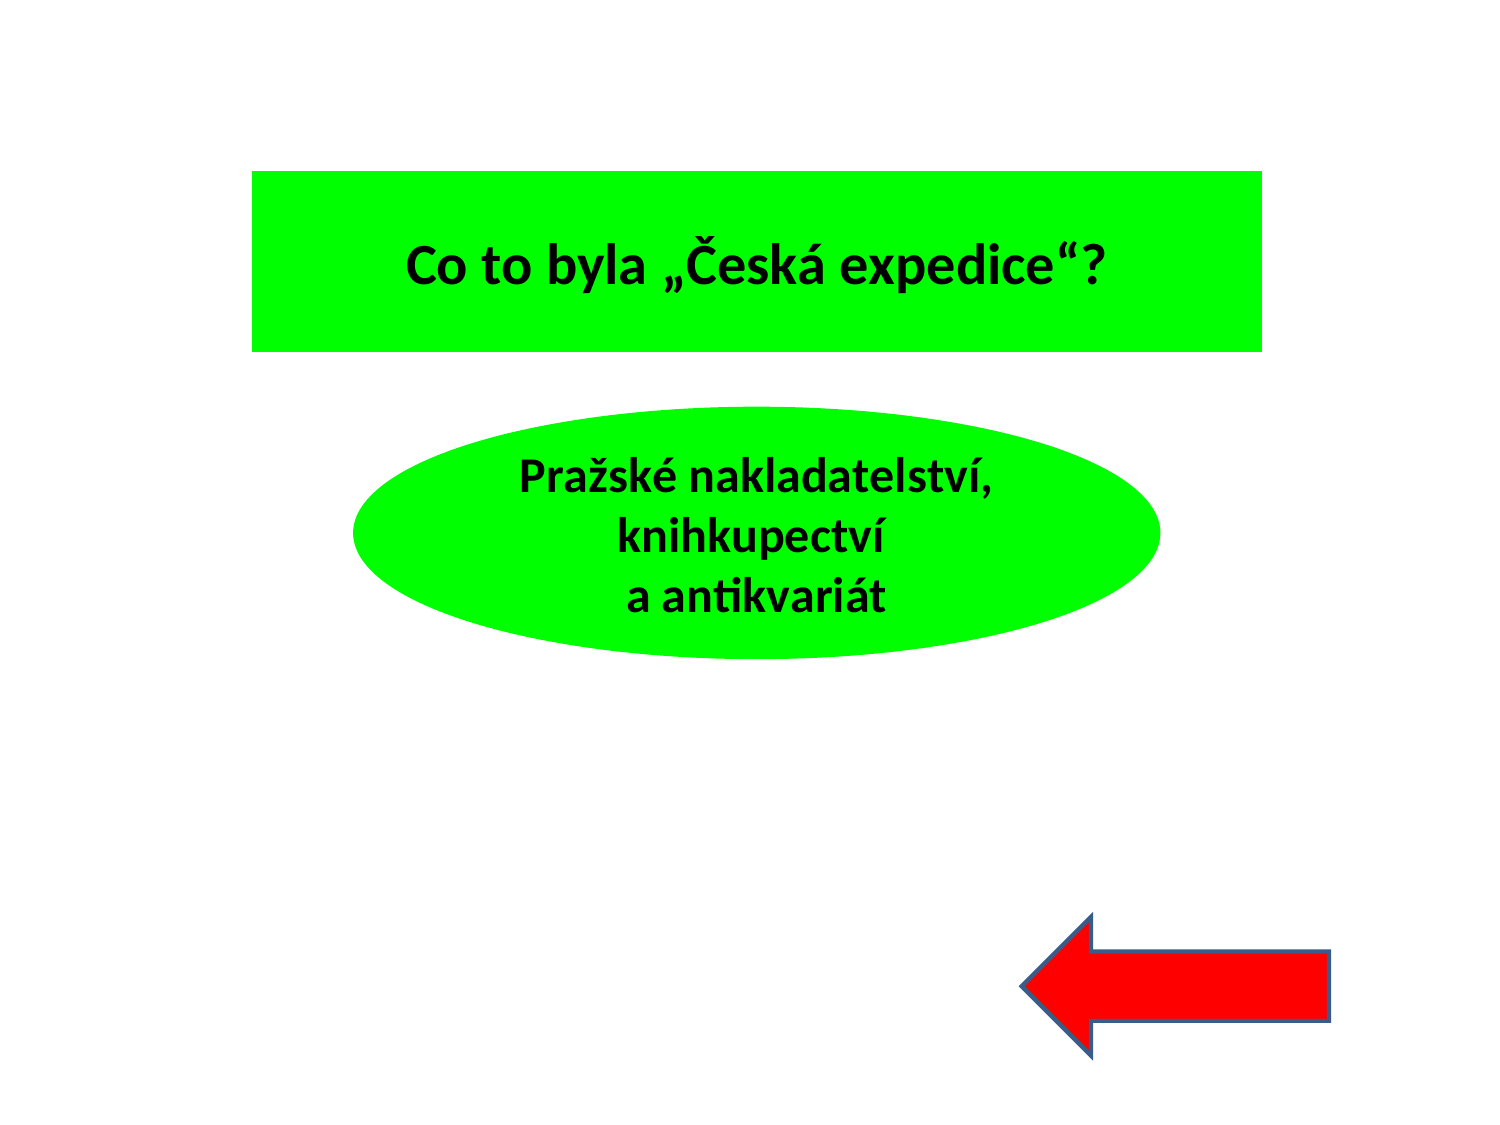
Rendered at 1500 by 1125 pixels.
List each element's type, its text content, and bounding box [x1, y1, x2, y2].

text_box Pražské nakladatelství, knihkupectví a antikvariát [355, 408, 1159, 658]
text_box Co to byla „Česká expedice“? [253, 172, 1260, 350]
text_box [1021, 916, 1329, 1056]
